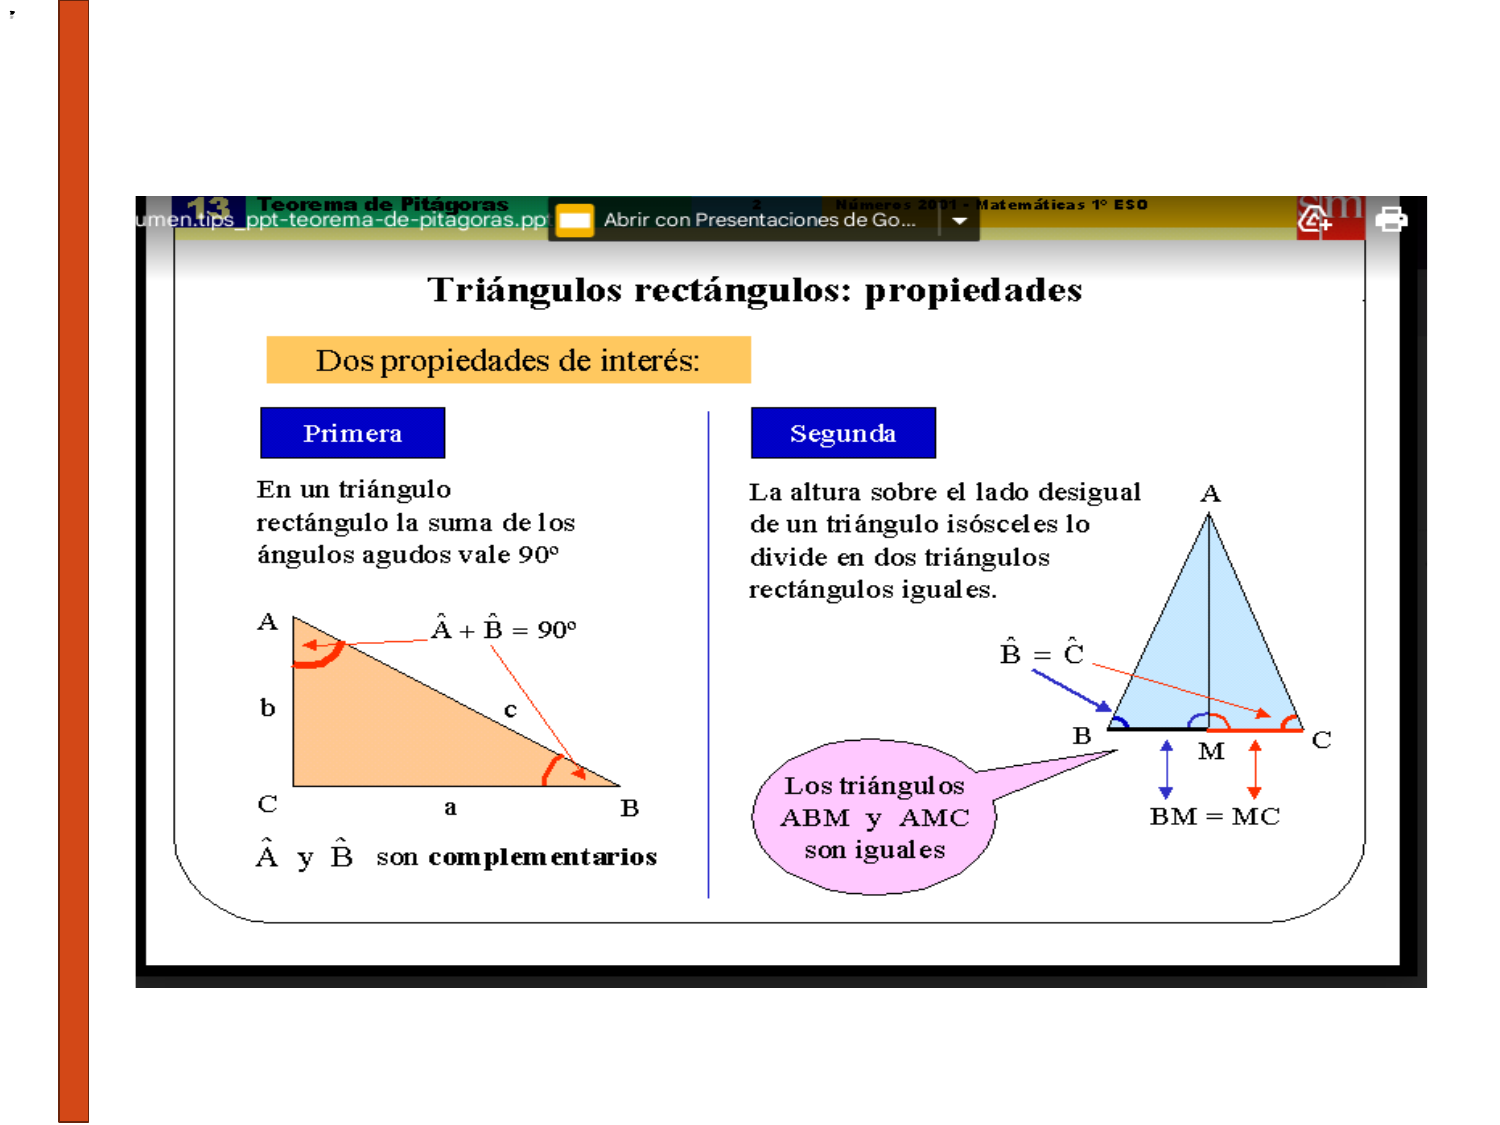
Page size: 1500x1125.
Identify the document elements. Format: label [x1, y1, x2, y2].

picture [135, 196, 1428, 988]
text_box [59, 0, 89, 1123]
